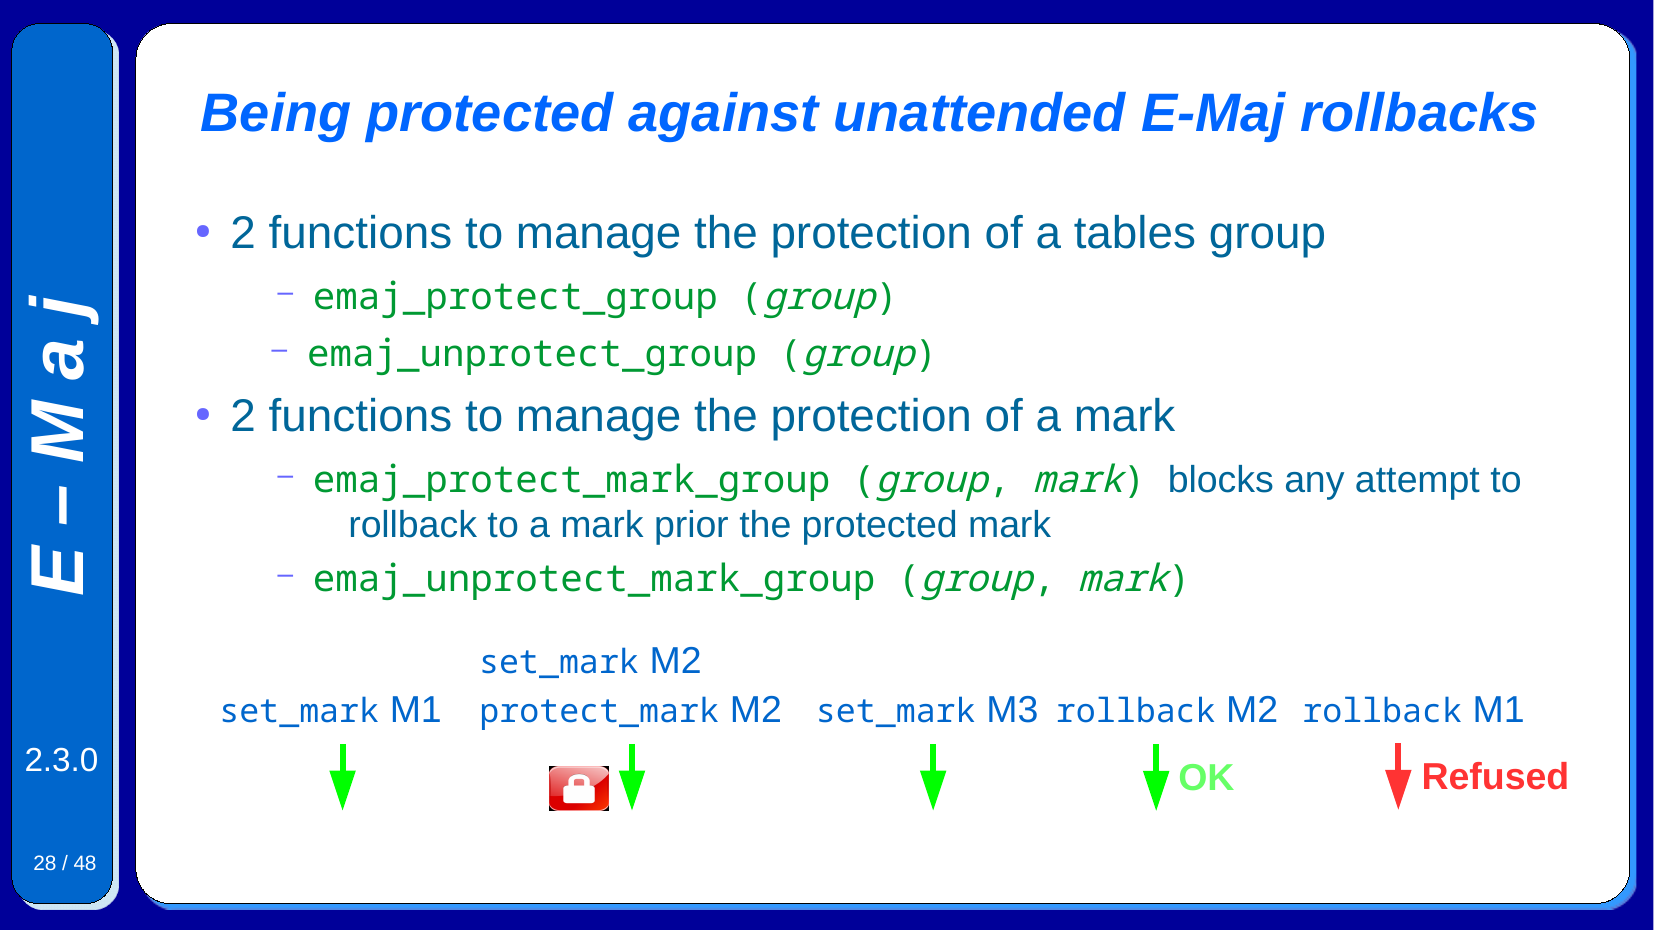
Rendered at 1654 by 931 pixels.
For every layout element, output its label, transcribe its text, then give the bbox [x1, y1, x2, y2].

text_box rollback M2 [1058, 680, 1287, 739]
text_box Refused [1396, 748, 1595, 811]
text_box protect_mark M2 [464, 680, 797, 739]
list 2 functions to manage the protection of a tables group emaj_protect_group (group) emaj_unprotect_group (group) 2 functions to manage the protection of a mark emaj_protect_mark_group (group, mark) blocks any attempt to rollback to a mark prior the protected mark emaj_unprotect_mark_group (group, mark) [177, 206, 1587, 591]
title Being protected against unattended E-Maj rollbacks [200, 34, 1575, 191]
text_box set_mark M2 [464, 630, 721, 680]
text_box set_mark M1 [204, 680, 461, 739]
text_box set_mark M3 [801, 680, 1058, 739]
text_box OK [1163, 749, 1250, 806]
picture [549, 766, 609, 811]
text_box rollback M1 [1287, 680, 1540, 739]
